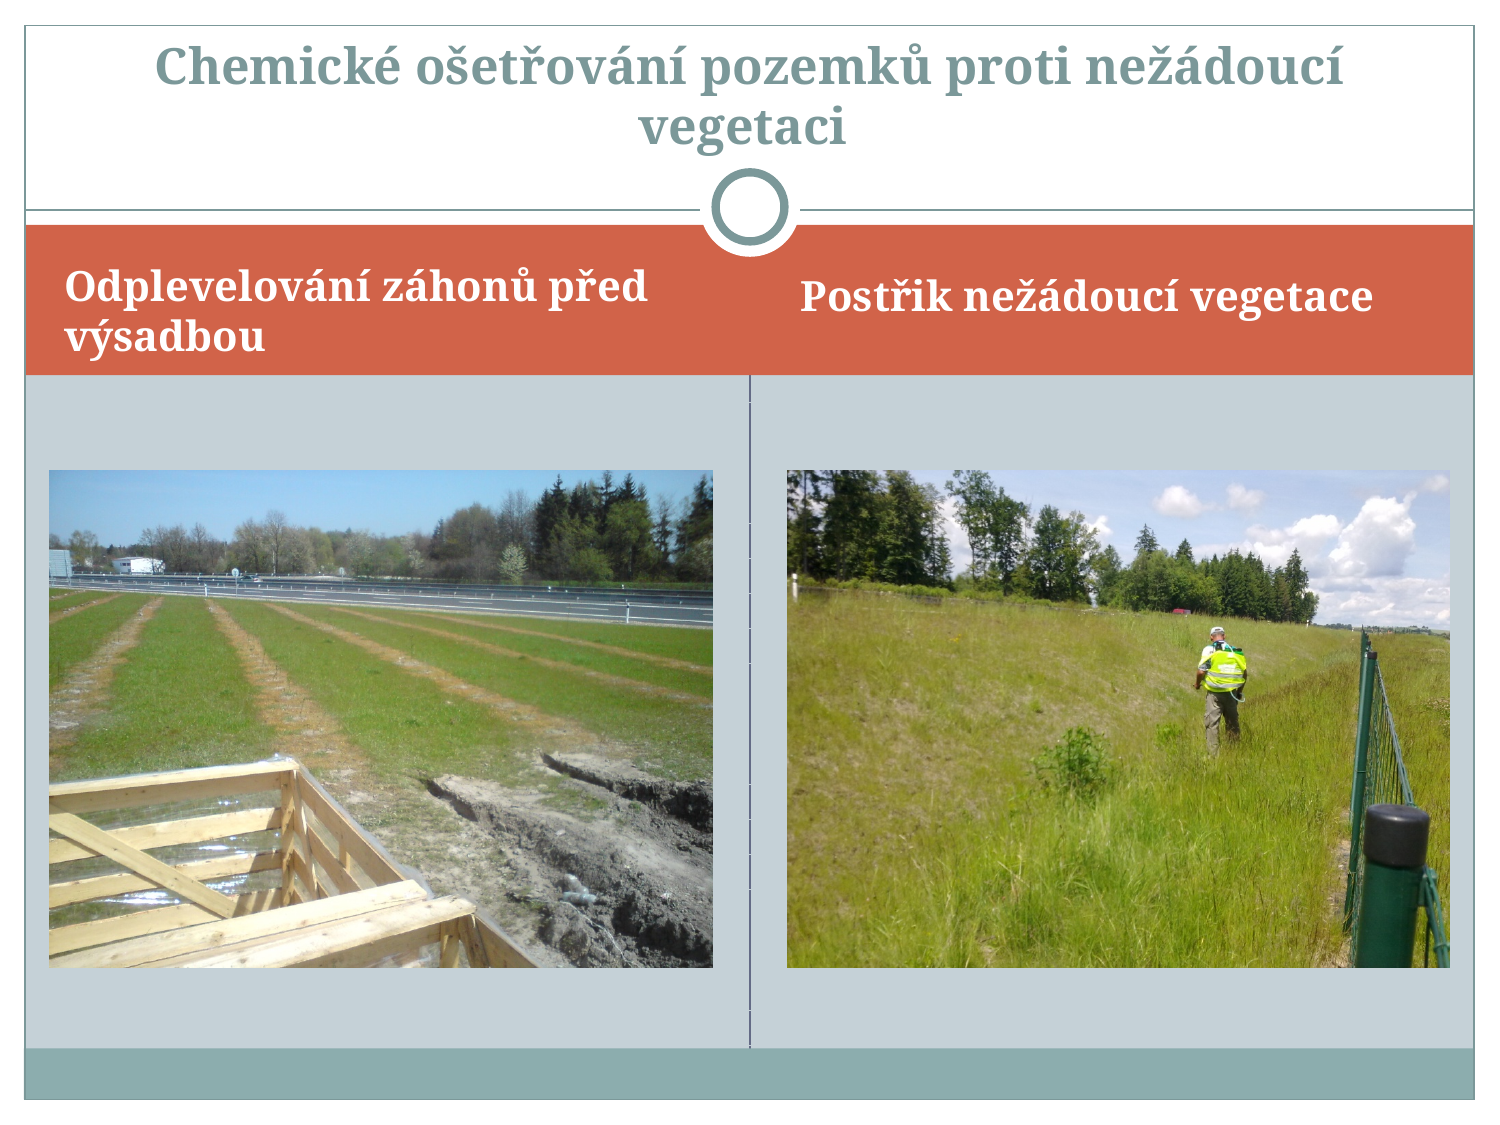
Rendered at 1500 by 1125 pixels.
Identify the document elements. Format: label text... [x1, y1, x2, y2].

picture [787, 470, 1450, 968]
list Odplevelování záhonů před výsadbou [49, 249, 713, 371]
title Chemické ošetřování pozemků proti nežádoucí vegetaci [49, 37, 1450, 162]
list Postřik nežádoucí vegetace [785, 220, 1449, 371]
picture [49, 470, 713, 968]
